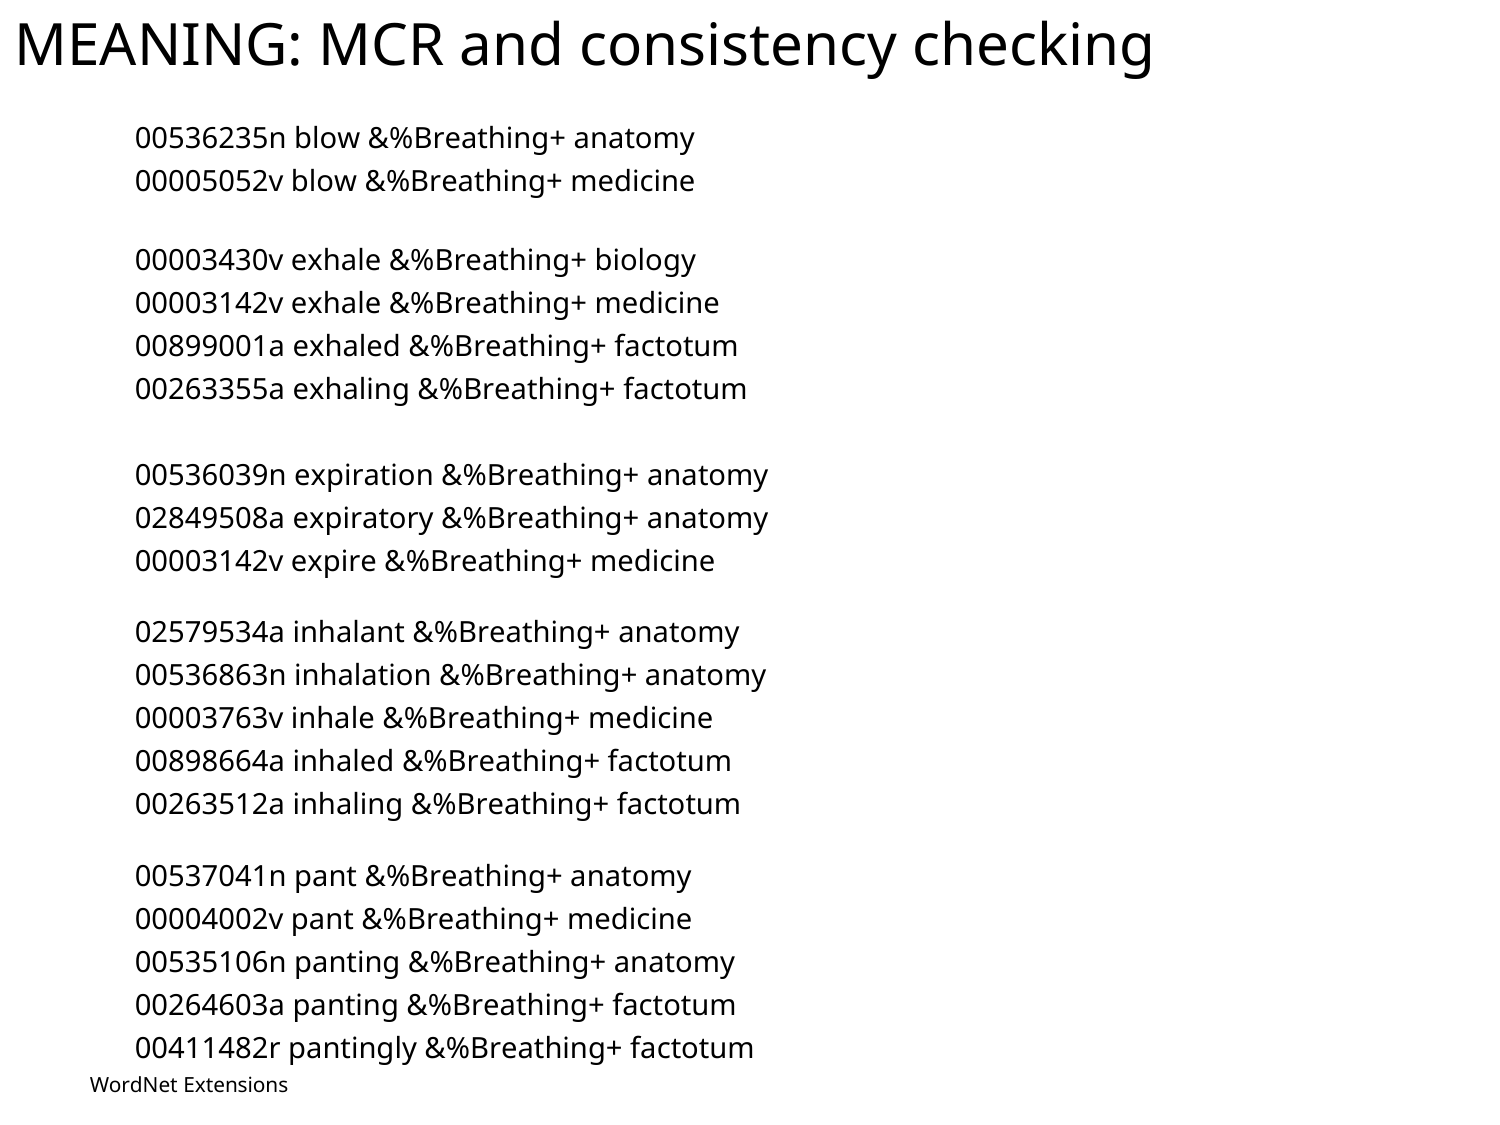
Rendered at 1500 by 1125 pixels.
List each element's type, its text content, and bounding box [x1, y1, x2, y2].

title MEANING: MCR and consistency checking [0, 0, 1500, 86]
list 00536235n blow &%Breathing+ anatomy 00005052v blow &%Breathing+ medicine 00003430v exhale &%Breathing+ biology 00003142v exhale &%Breathing+ medicine 00899001a exhaled &%Breathing+ factotum 00263355a exhaling &%Breathing+ factotum 00536039n expiration &%Breathing+ anatomy 02849508a expiratory &%Breathing+ anatomy 00003142v expire &%Breathing+ medicine 02579534a inhalant &%Breathing+ anatomy 00536863n inhalation &%Breathing+ anatomy 00003763v inhale &%Breathing+ medicine 00898664a inhaled &%Breathing+ factotum 00263512a inhaling &%Breathing+ factotum 00537041n pant &%Breathing+ anatomy 00004002v pant &%Breathing+ medicine 00535106n panting &%Breathing+ anatomy 00264603a panting &%Breathing+ factotum 00411482r pantingly &%Breathing+ factotum ... [75, 112, 1438, 1045]
